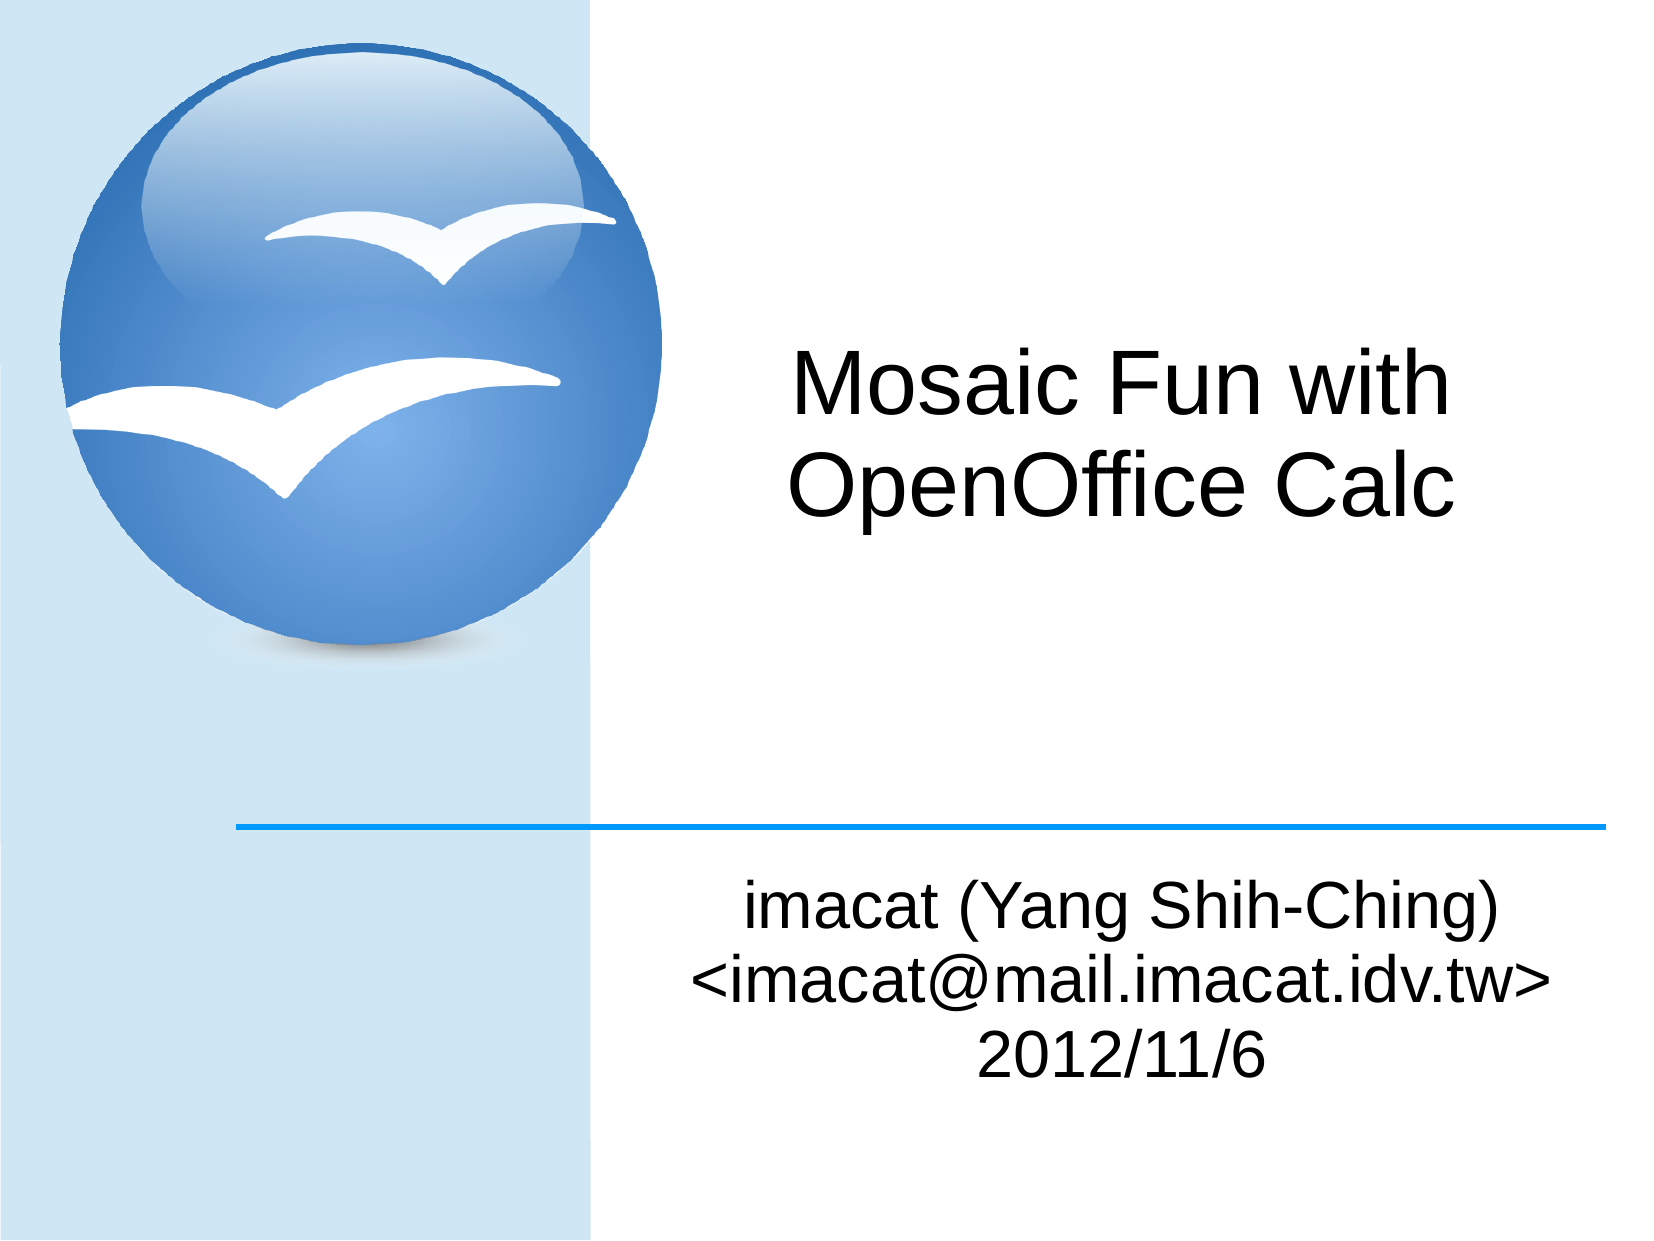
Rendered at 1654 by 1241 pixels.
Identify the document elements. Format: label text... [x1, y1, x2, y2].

picture [59, 42, 662, 671]
subtitle imacat (Yang Shih-Ching) <imacat@mail.imacat.idv.tw> 2012/11/6 [673, 850, 1571, 1109]
title Mosaic Fun with OpenOffice Calc [673, 49, 1571, 818]
